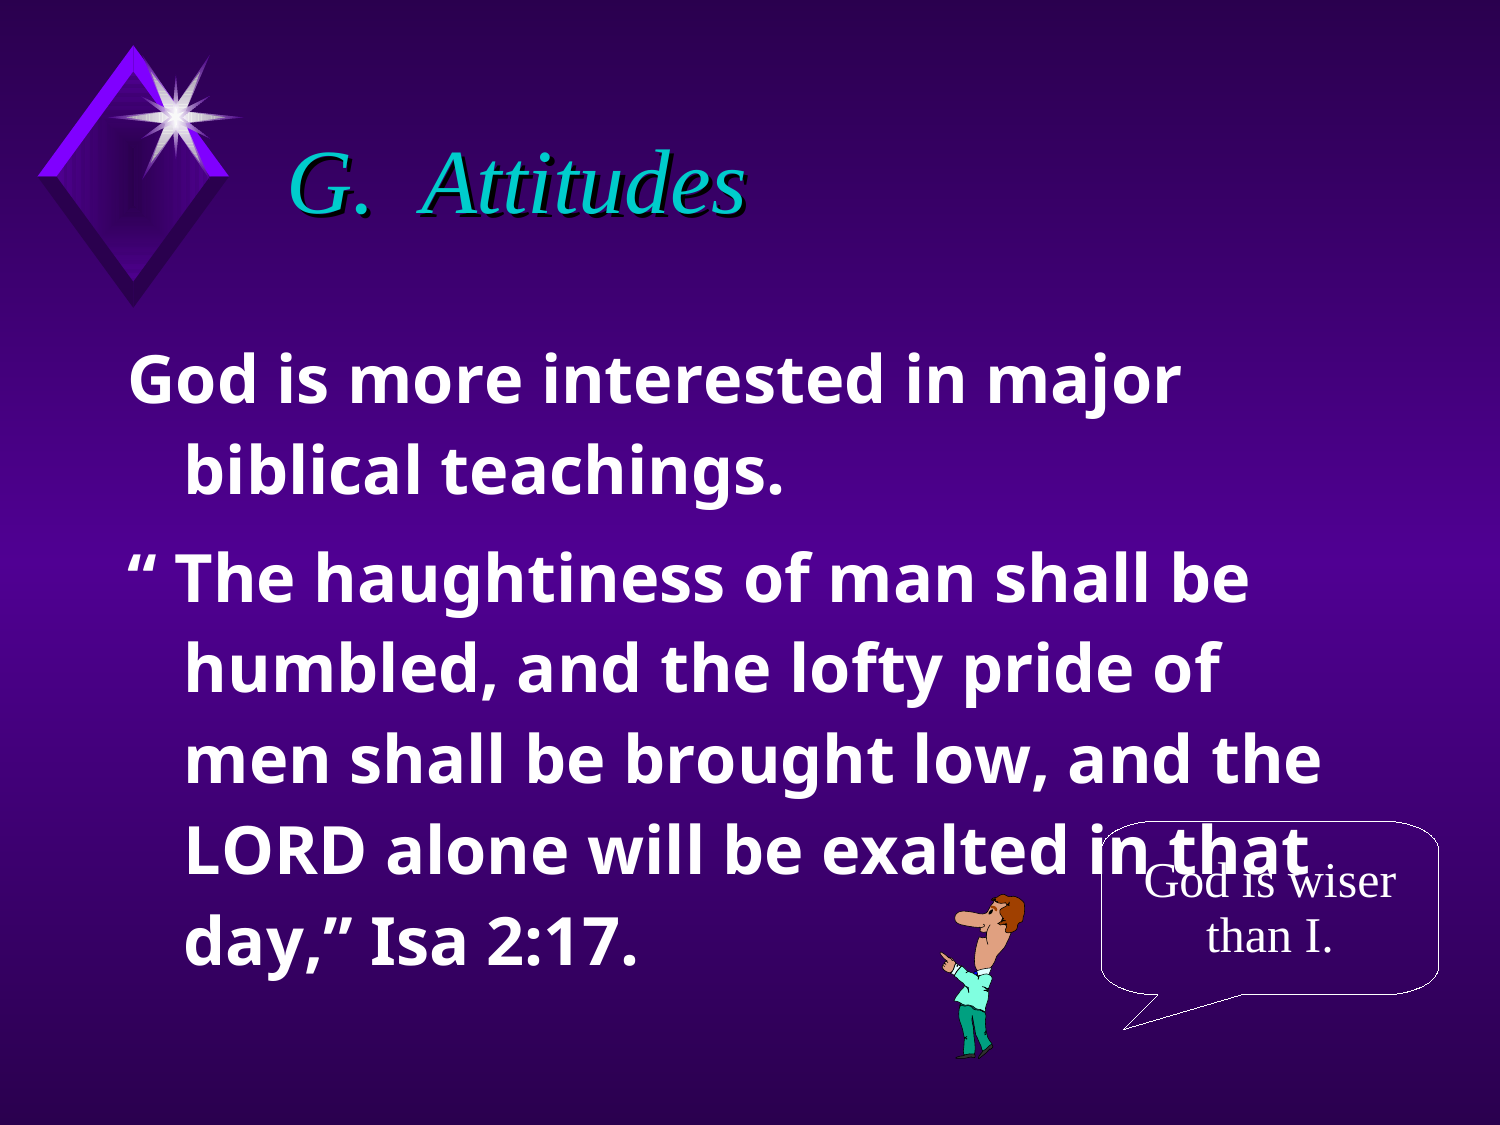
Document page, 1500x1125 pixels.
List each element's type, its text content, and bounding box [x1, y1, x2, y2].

list God is more interested in major biblical teachings. “ The haughtiness of man shall be humbled, and the lofty pride of men shall be brought low, and the LORD alone will be exalted in that day,” Isa 2:17. [112, 324, 1388, 1001]
title G. Attitudes [224, 78, 1388, 288]
chart [939, 893, 1026, 1060]
text_box God is wiser than I. [1101, 821, 1439, 1030]
